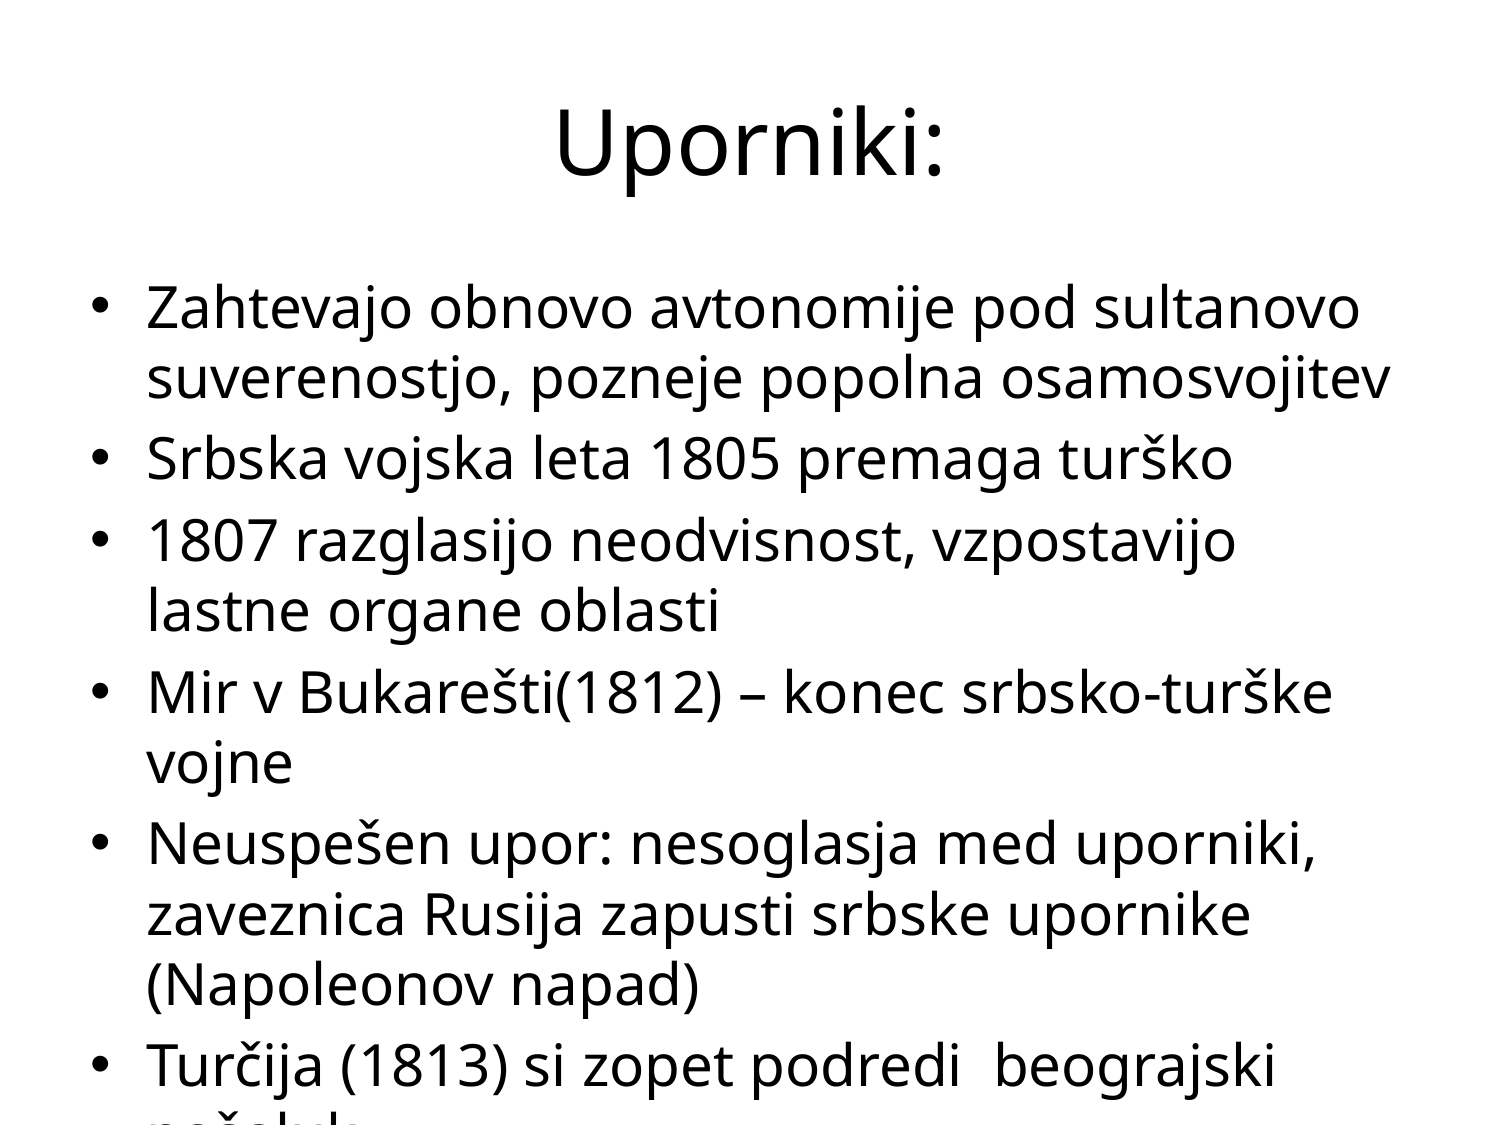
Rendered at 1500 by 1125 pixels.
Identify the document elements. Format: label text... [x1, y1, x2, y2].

title Uporniki: [75, 45, 1425, 233]
list Zahtevajo obnovo avtonomije pod sultanovo suverenostjo, pozneje popolna osamosvojitev Srbska vojska leta 1805 premaga turško 1807 razglasijo neodvisnost, vzpostavijo lastne organe oblasti Mir v Bukarešti(1812) – konec srbsko-turške vojne Neuspešen upor: nesoglasja med uporniki, zaveznica Rusija zapusti srbske upornike (Napoleonov napad) Turčija (1813) si zopet podredi beograjski pašaluk [75, 262, 1425, 1005]
